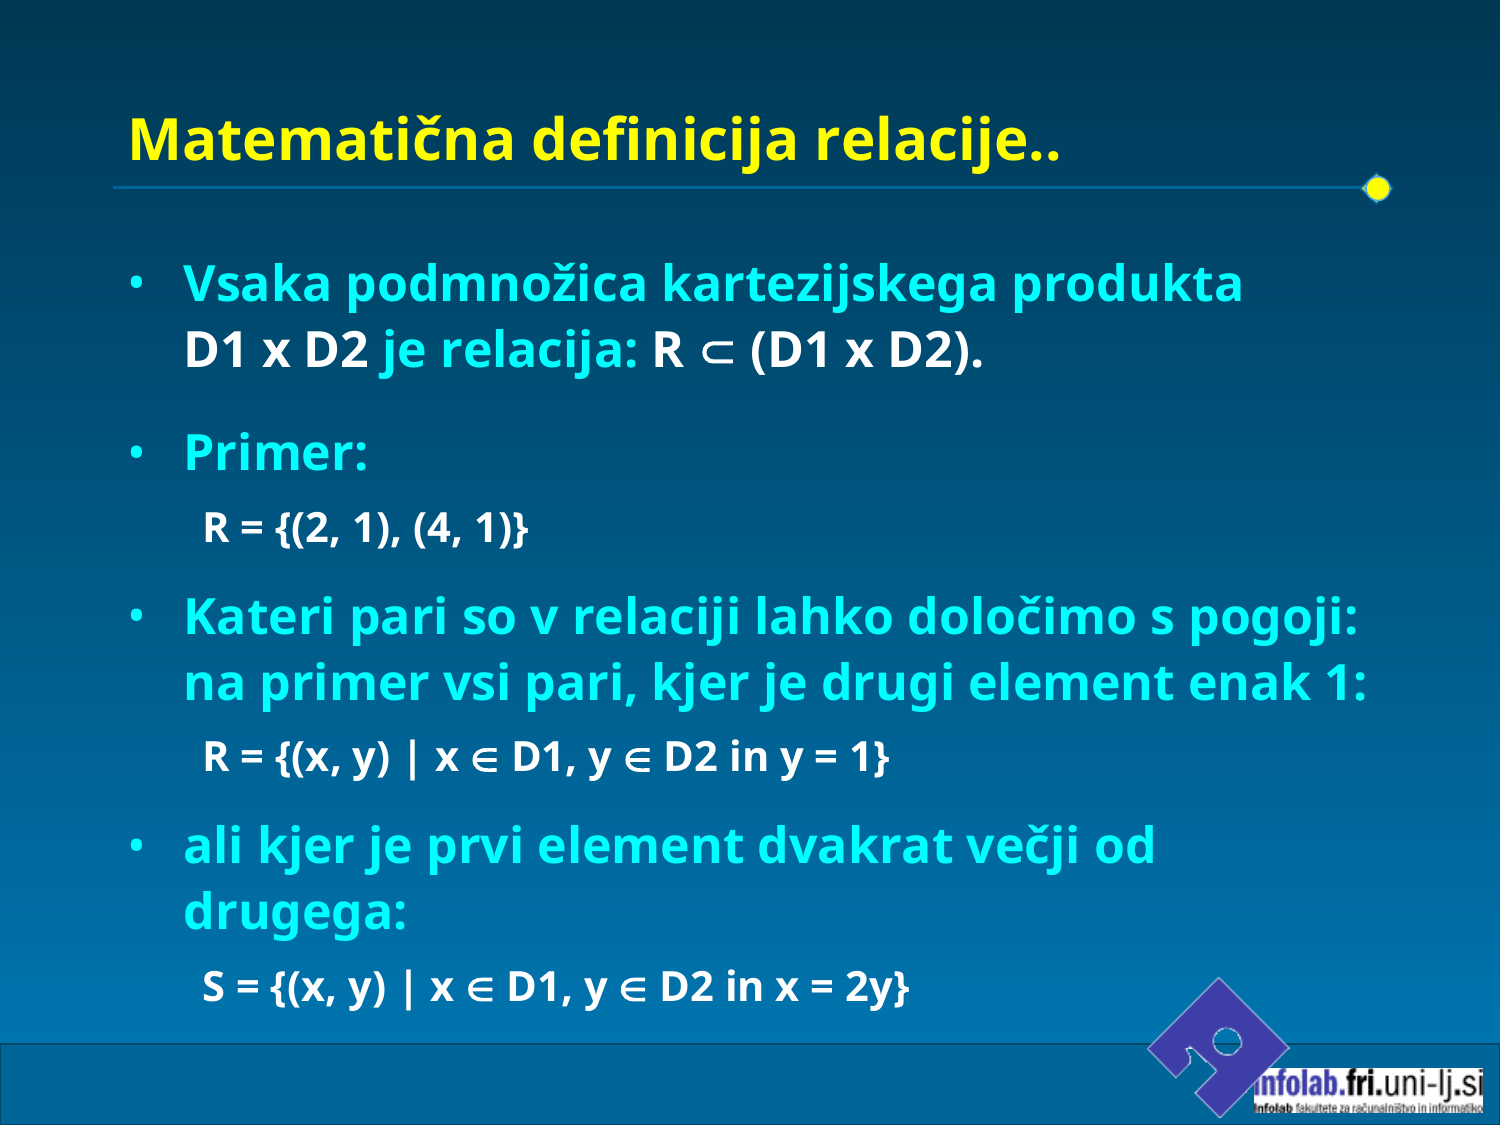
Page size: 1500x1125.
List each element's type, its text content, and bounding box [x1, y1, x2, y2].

title Matematična definicija relacije.. [112, 94, 1388, 181]
picture [1149, 1045, 1482, 1117]
list Vsaka podmnožica kartezijskega produkta D1 x D2 je relacija: R  (D1 x D2). Primer: R = {(2, 1), (4, 1)} Kateri pari so v relaciji lahko določimo s pogoji: na primer vsi pari, kjer je drugi element enak 1: R = {(x, y) | x  D1, y  D2 in y = 1} ali kjer je prvi element dvakrat večji od drugega: S = {(x, y) | x  D1, y  D2 in x = 2y} [112, 237, 1388, 1045]
